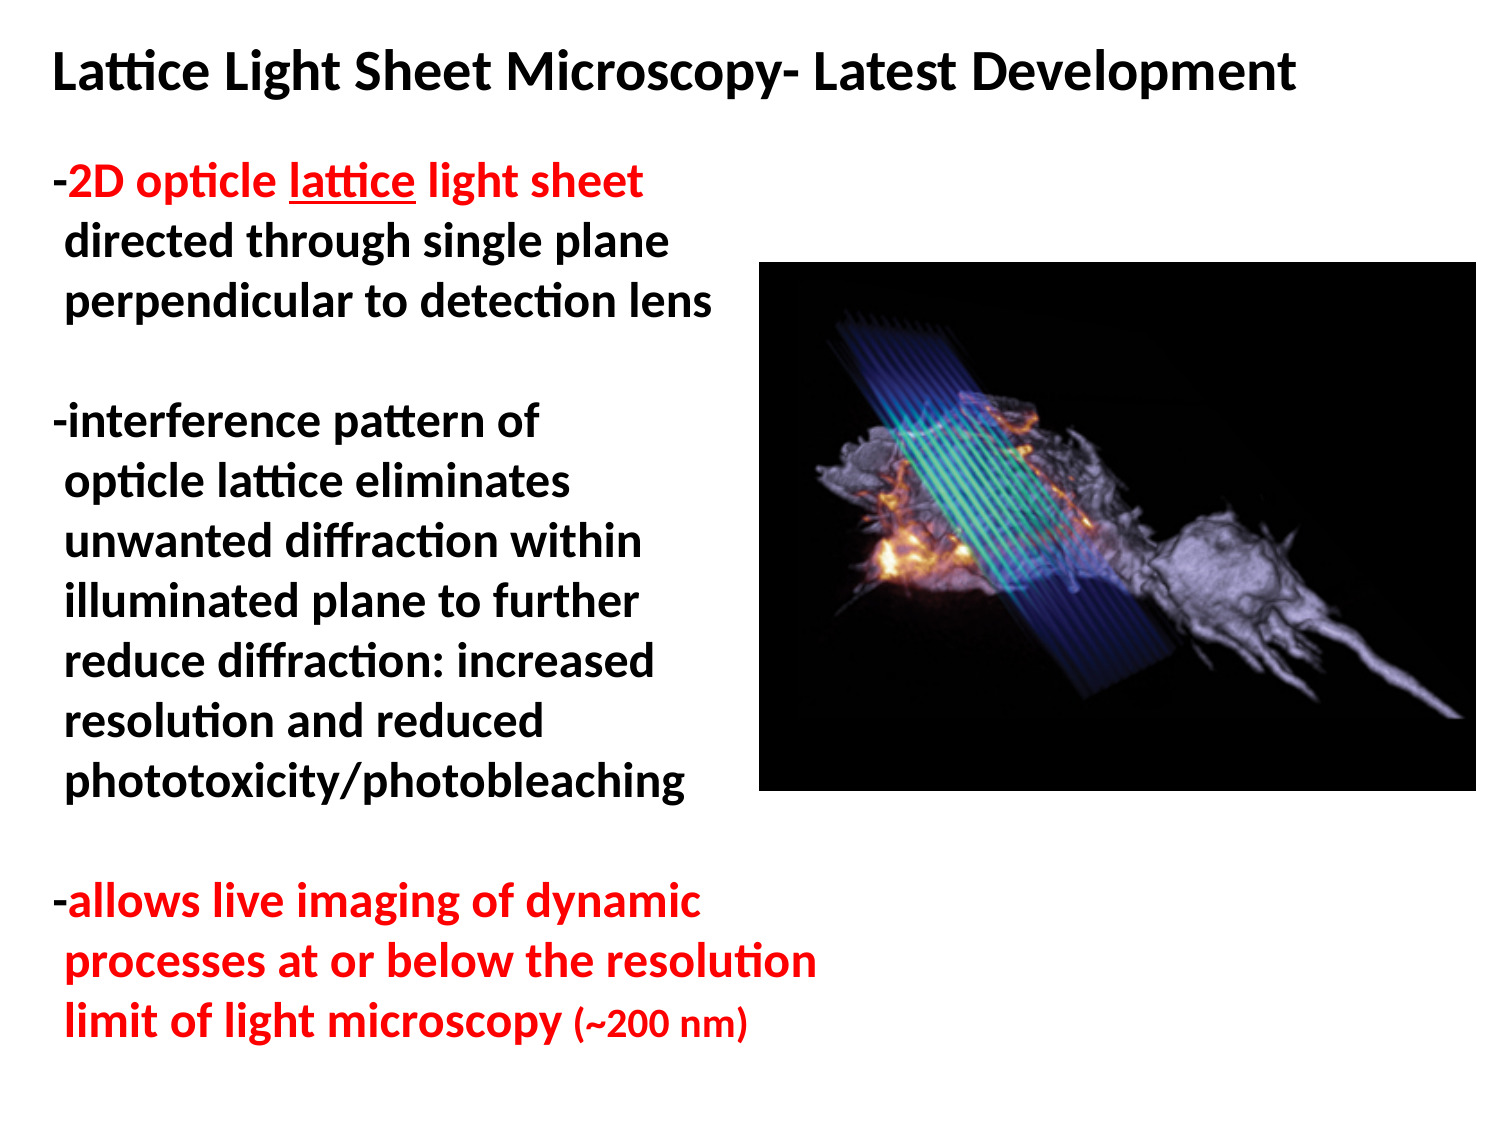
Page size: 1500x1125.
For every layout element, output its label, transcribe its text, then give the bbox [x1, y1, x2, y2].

picture [1332, 262, 1476, 791]
text_box Lattice Light Sheet Microscopy- Latest Development -2D opticle lattice light sheet directed through single plane perpendicular to detection lens -interference pattern of opticle lattice eliminates unwanted diffraction within illuminated plane to further reduce diffraction: increased resolution and reduced phototoxicity/photobleaching -allows live imaging of dynamic processes at or below the resolution limit of light microscopy (~200 nm) [37, 24, 1332, 1066]
